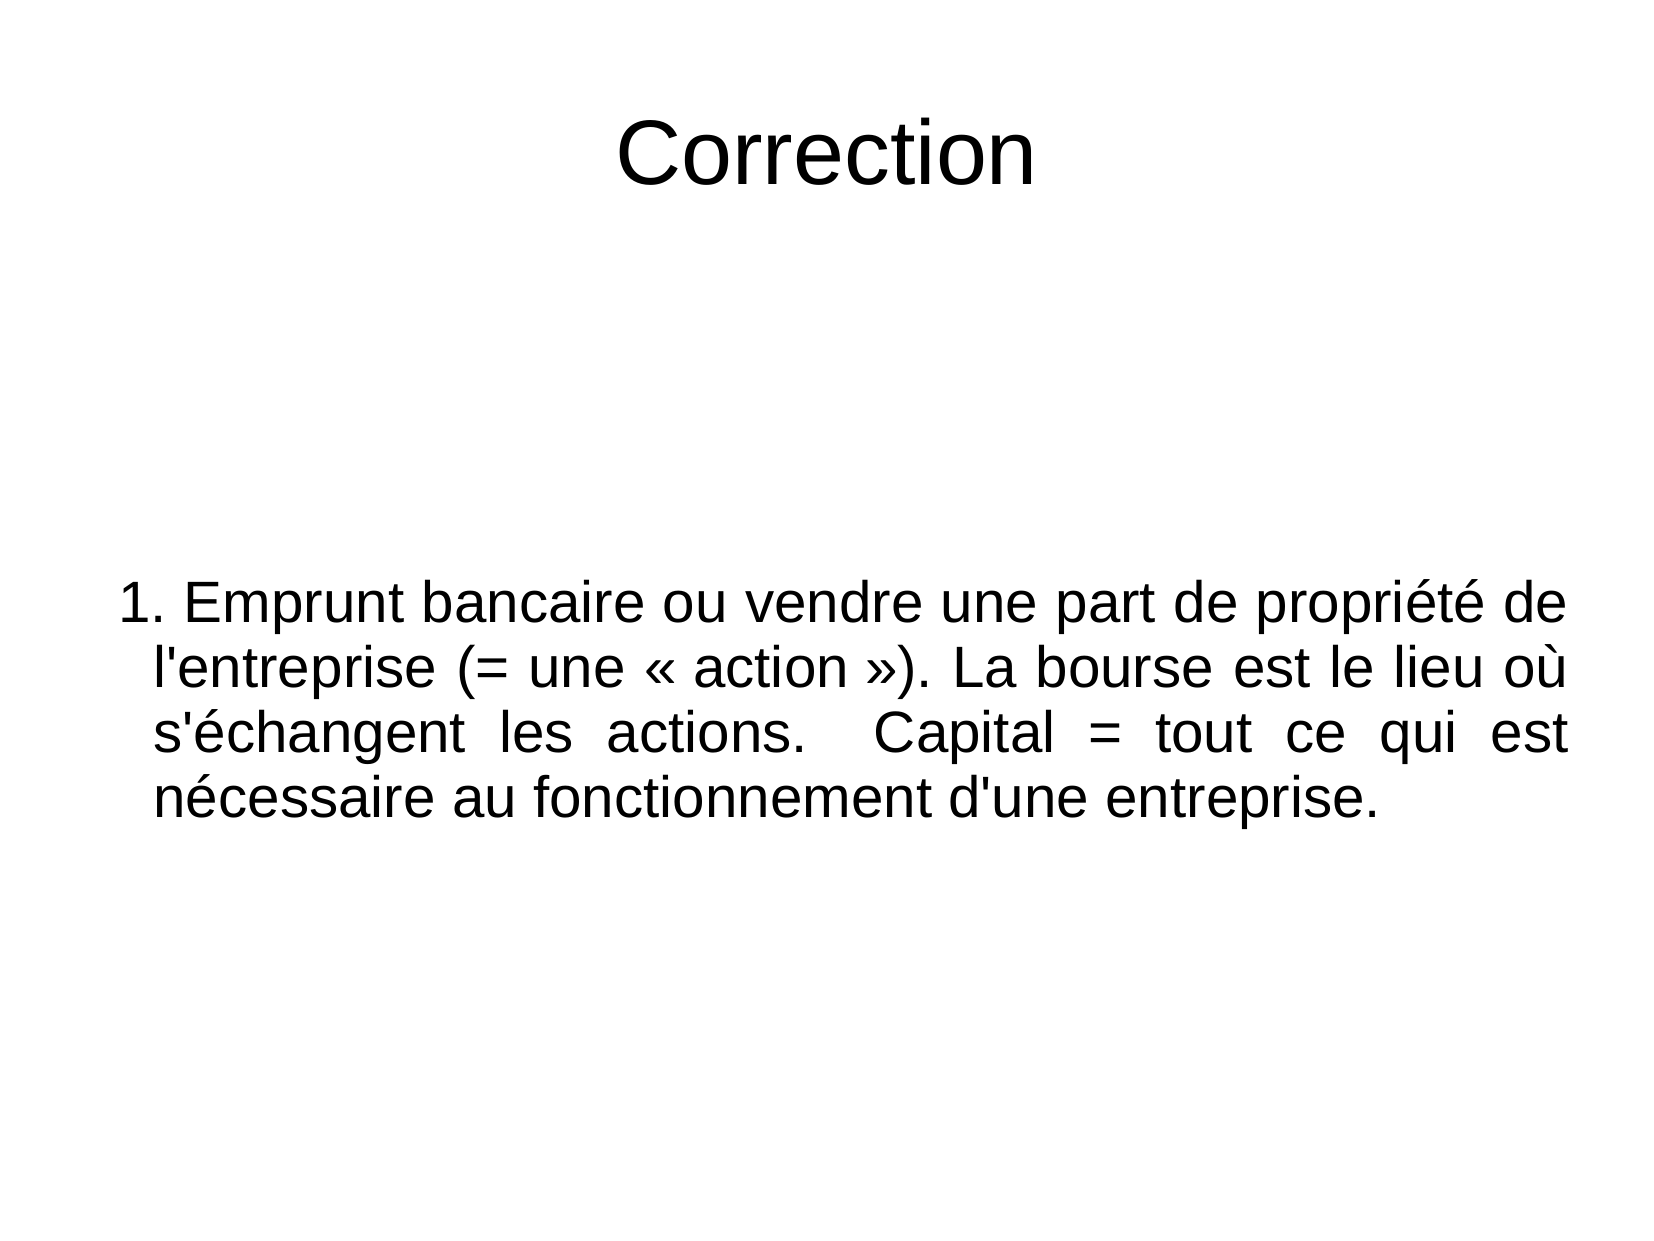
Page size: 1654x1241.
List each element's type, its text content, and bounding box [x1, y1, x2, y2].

title Correction [82, 56, 1571, 250]
subtitle 1. Emprunt bancaire ou vendre une part de propriété de l'entreprise (= une « action »). La bourse est le lieu où s'échangent les actions. Capital = tout ce qui est nécessaire au fonctionnement d'une entreprise. [82, 297, 1571, 1102]
